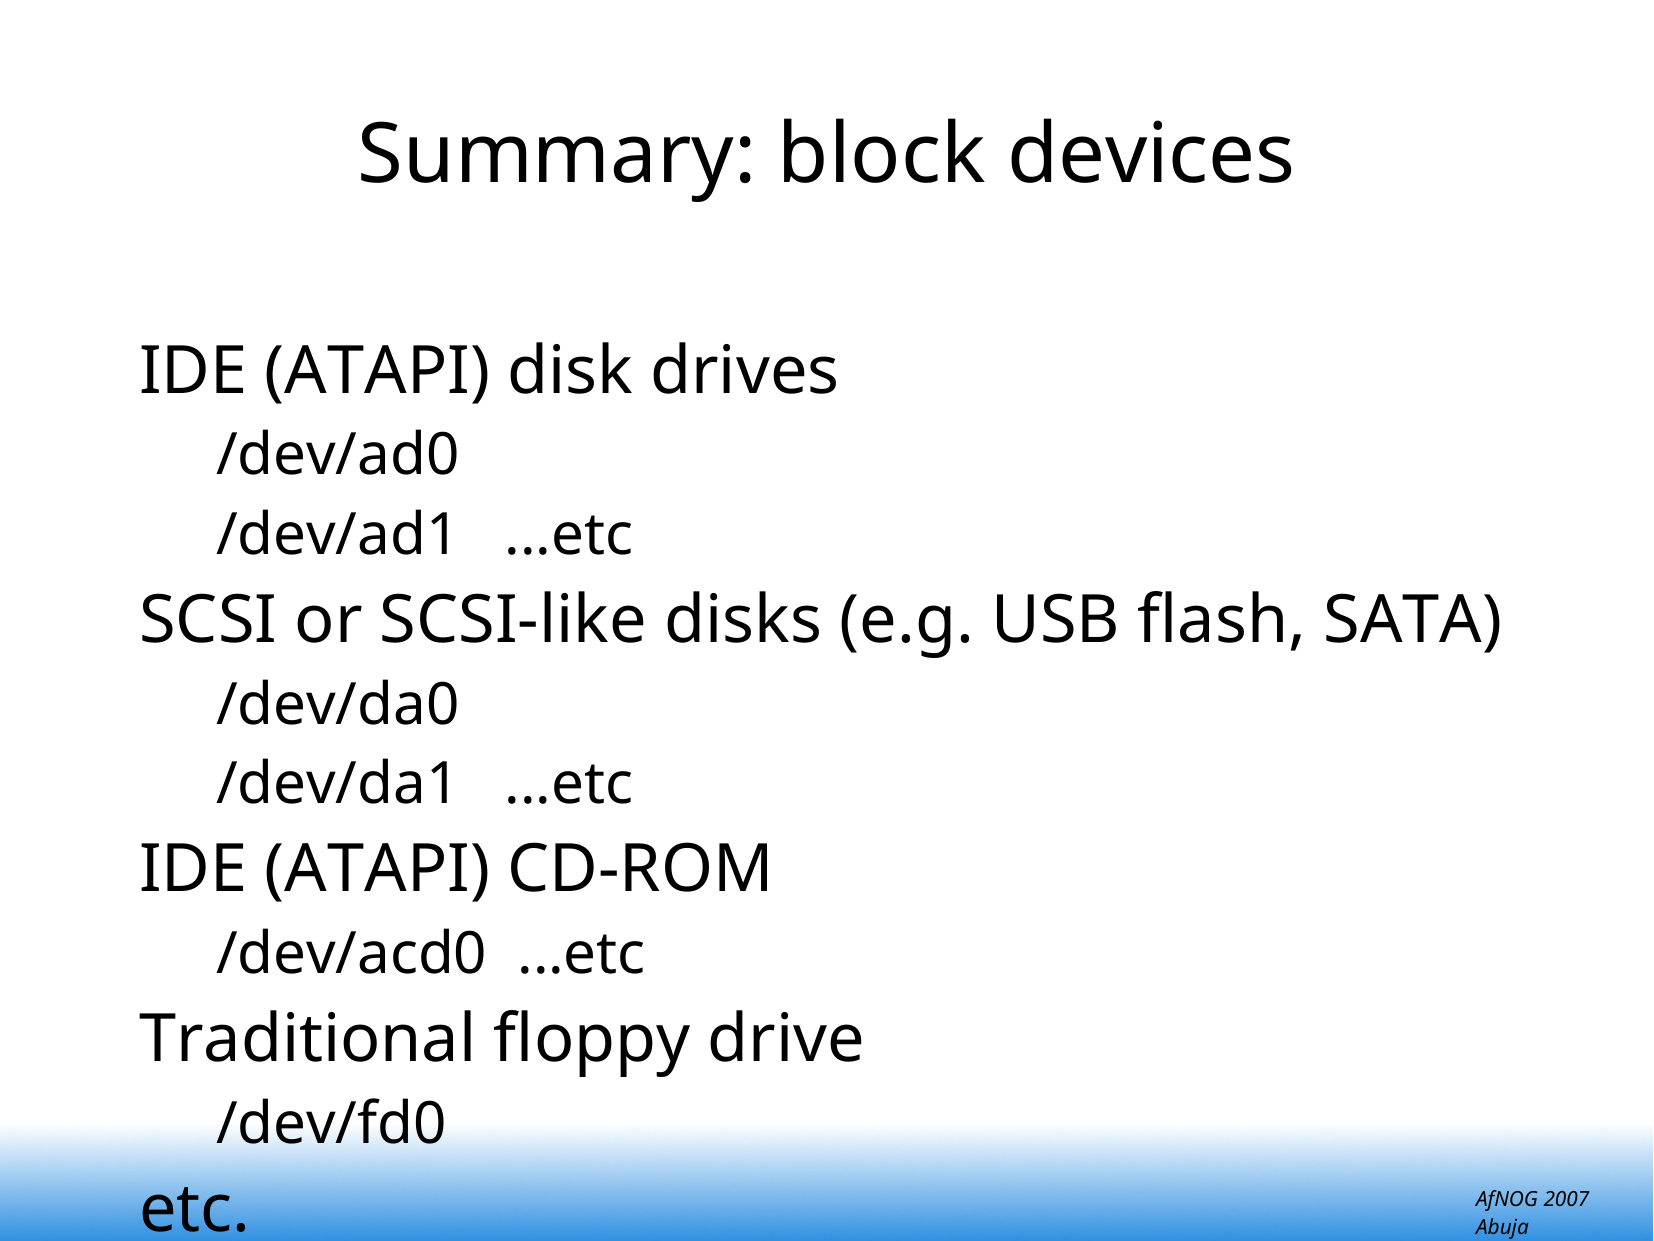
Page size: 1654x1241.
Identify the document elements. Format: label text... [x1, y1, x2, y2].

list IDE (ATAPI) disk drives /dev/ad0 /dev/ad1 ...etc SCSI or SCSI-like disks (e.g. USB flash, SATA) /dev/da0 /dev/da1 ...etc IDE (ATAPI) CD-ROM /dev/acd0 ...etc Traditional floppy drive /dev/fd0 etc. [121, 322, 1561, 1133]
picture [246, 1133, 262, 1139]
title Summary: block devices [121, 46, 1534, 254]
picture [422, 1133, 437, 1139]
picture [0, 1122, 1653, 1241]
picture [386, 1133, 402, 1139]
